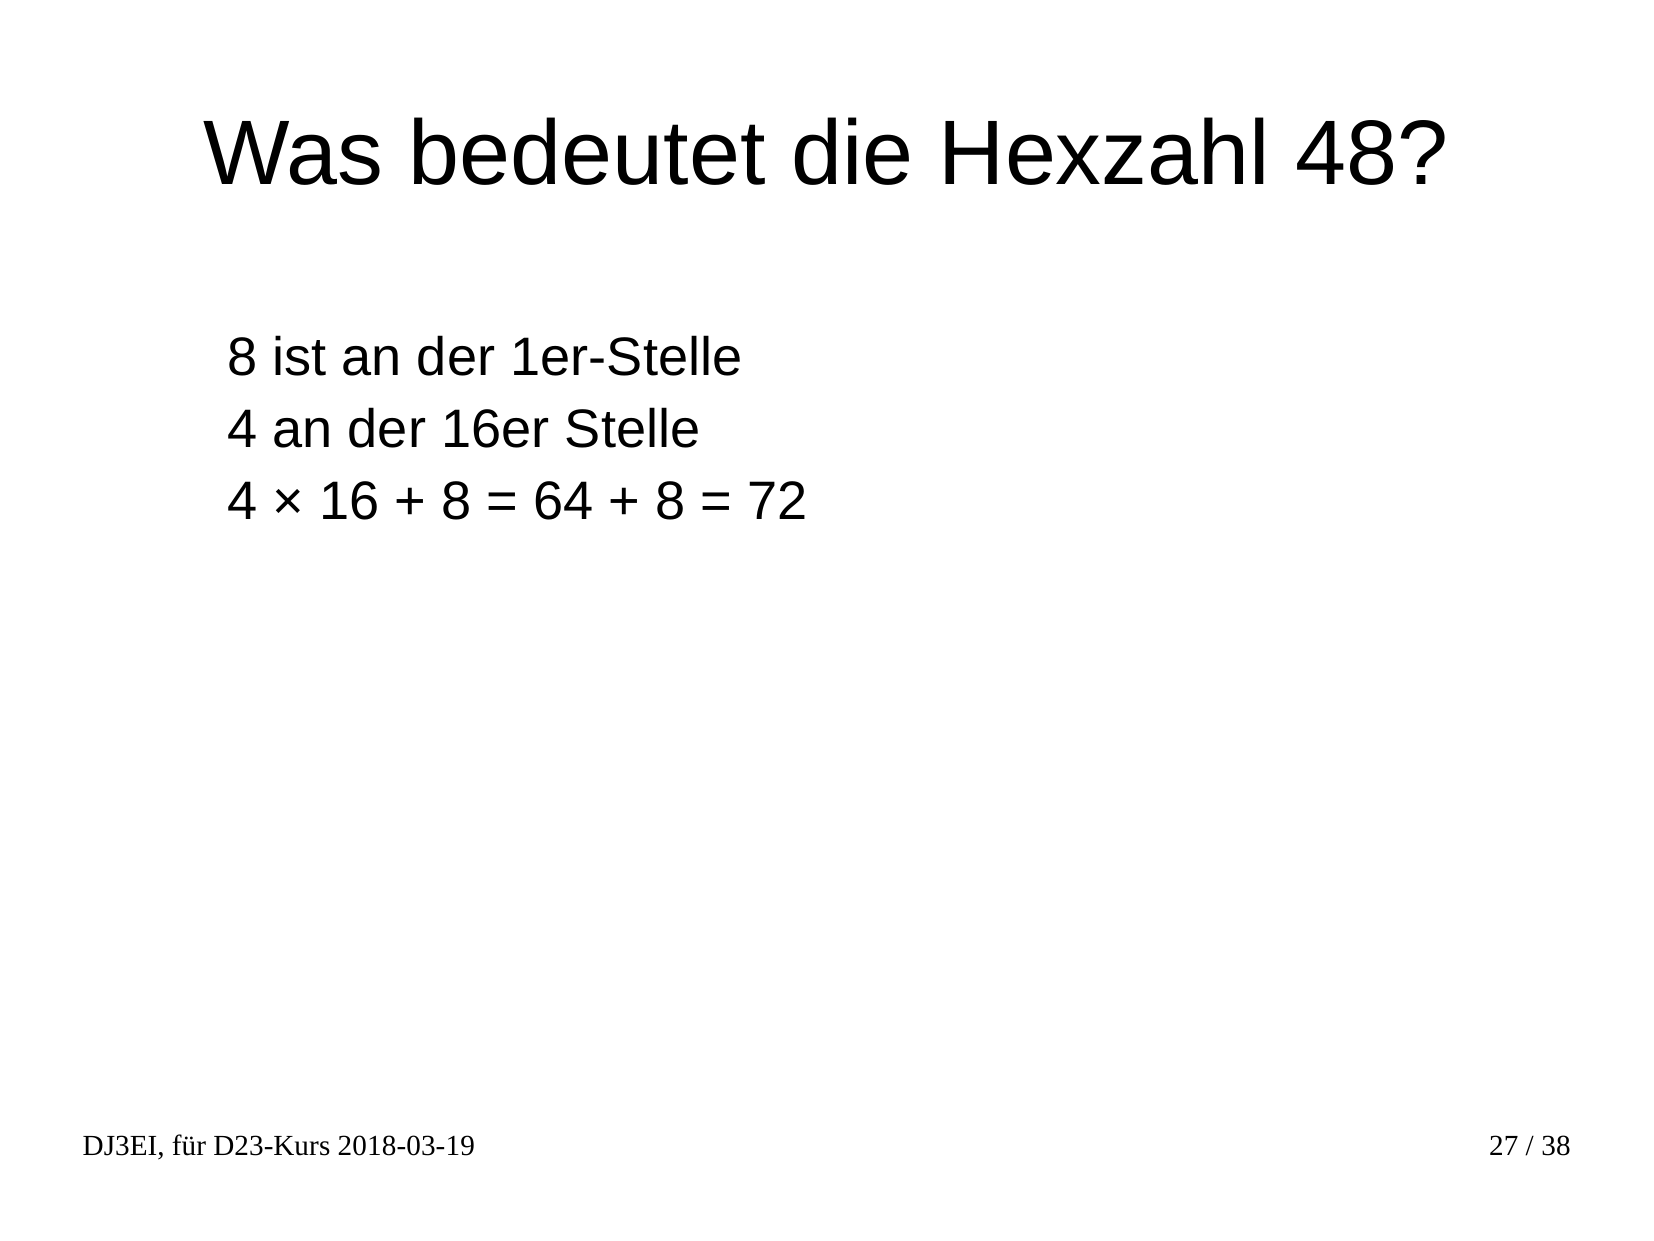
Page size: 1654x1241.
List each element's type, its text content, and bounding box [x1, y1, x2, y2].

text_box 8 ist an der 1er-Stelle 4 an der 16er Stelle 4 × 16 + 8 = 64 + 8 = 72 [212, 318, 1607, 539]
title Was bedeutet die Hexzahl 48? [82, 49, 1571, 257]
